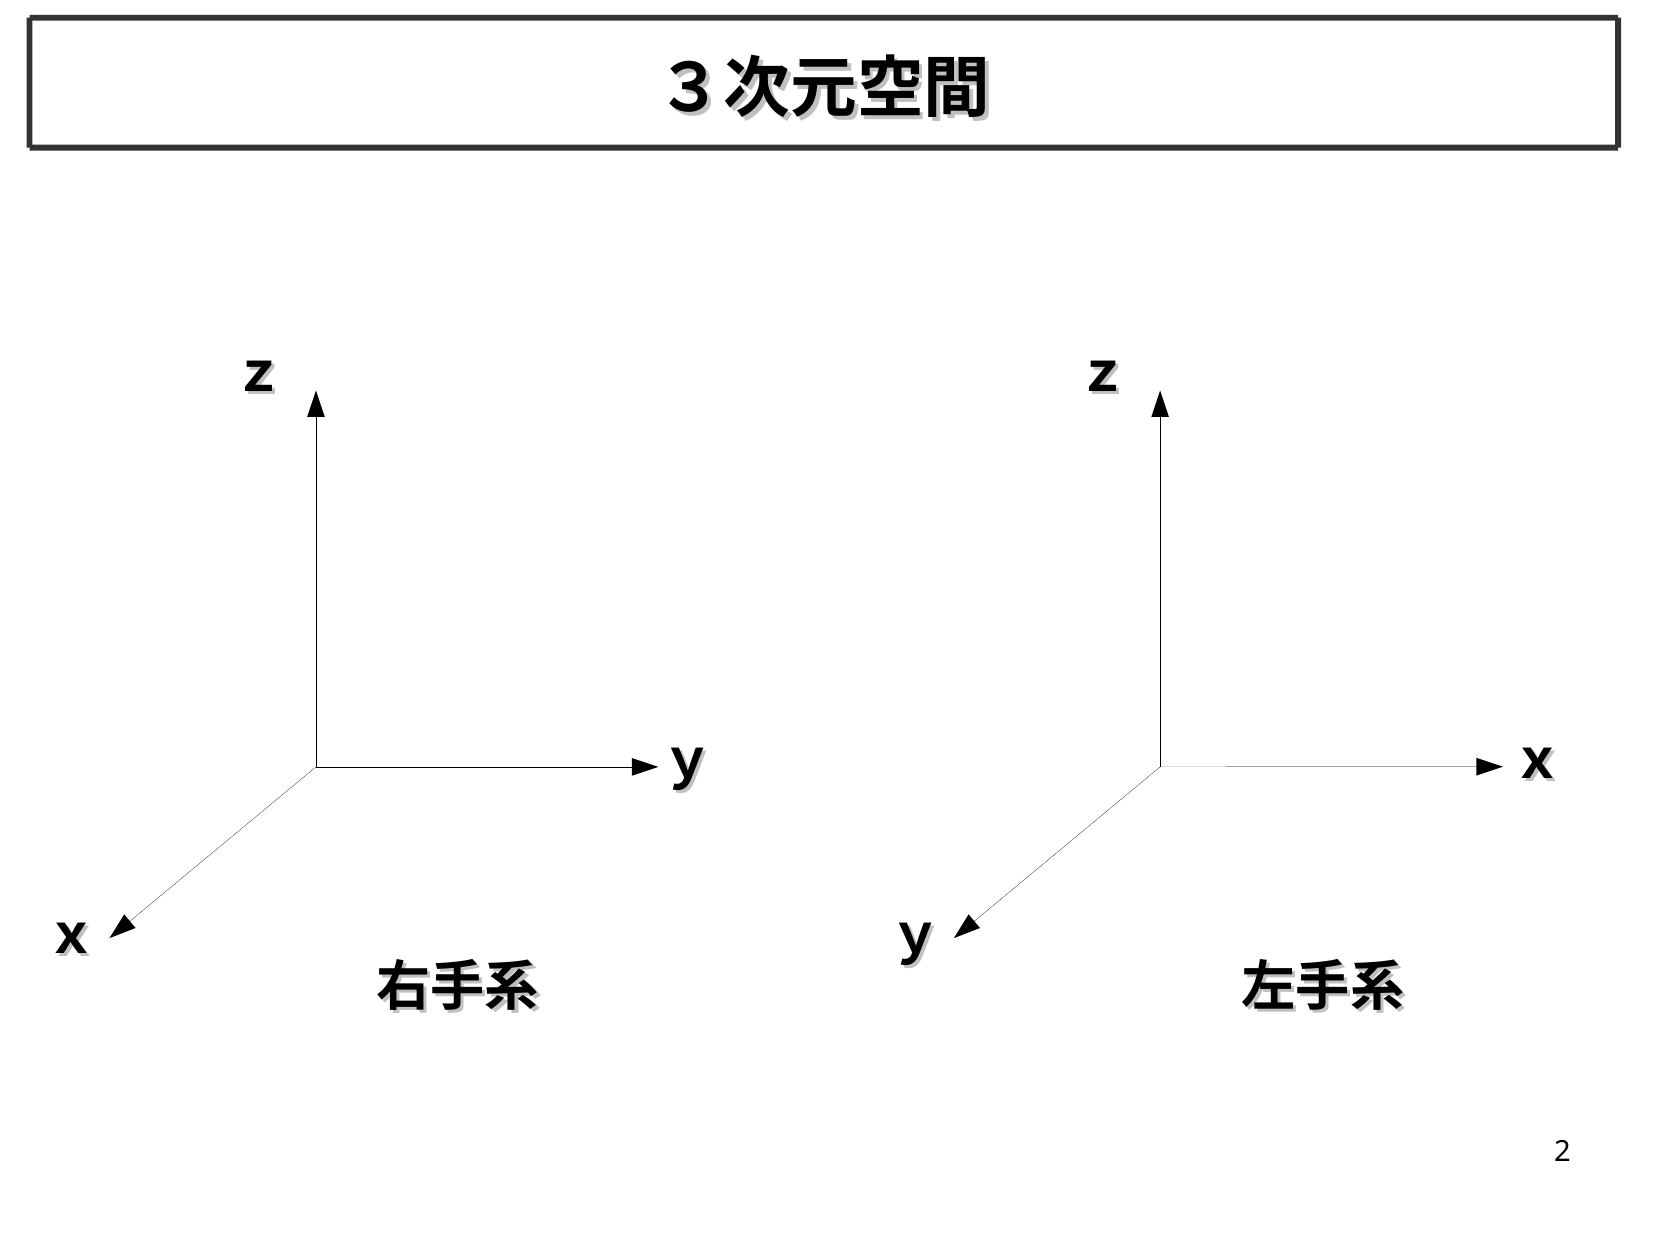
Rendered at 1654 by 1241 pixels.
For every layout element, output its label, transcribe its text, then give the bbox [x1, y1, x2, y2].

text_box ｘ [29, 882, 141, 1037]
text_box ｙ [645, 708, 756, 863]
text_box 左手系 [1226, 935, 1483, 1089]
text_box 右手系 [361, 935, 618, 1089]
text_box ｘ [1495, 708, 1607, 863]
text_box ｚ [1060, 321, 1172, 443]
text_box ３次元空間 [29, 17, 1619, 148]
text_box ｙ [873, 882, 985, 1037]
text_box ｚ [216, 321, 328, 443]
